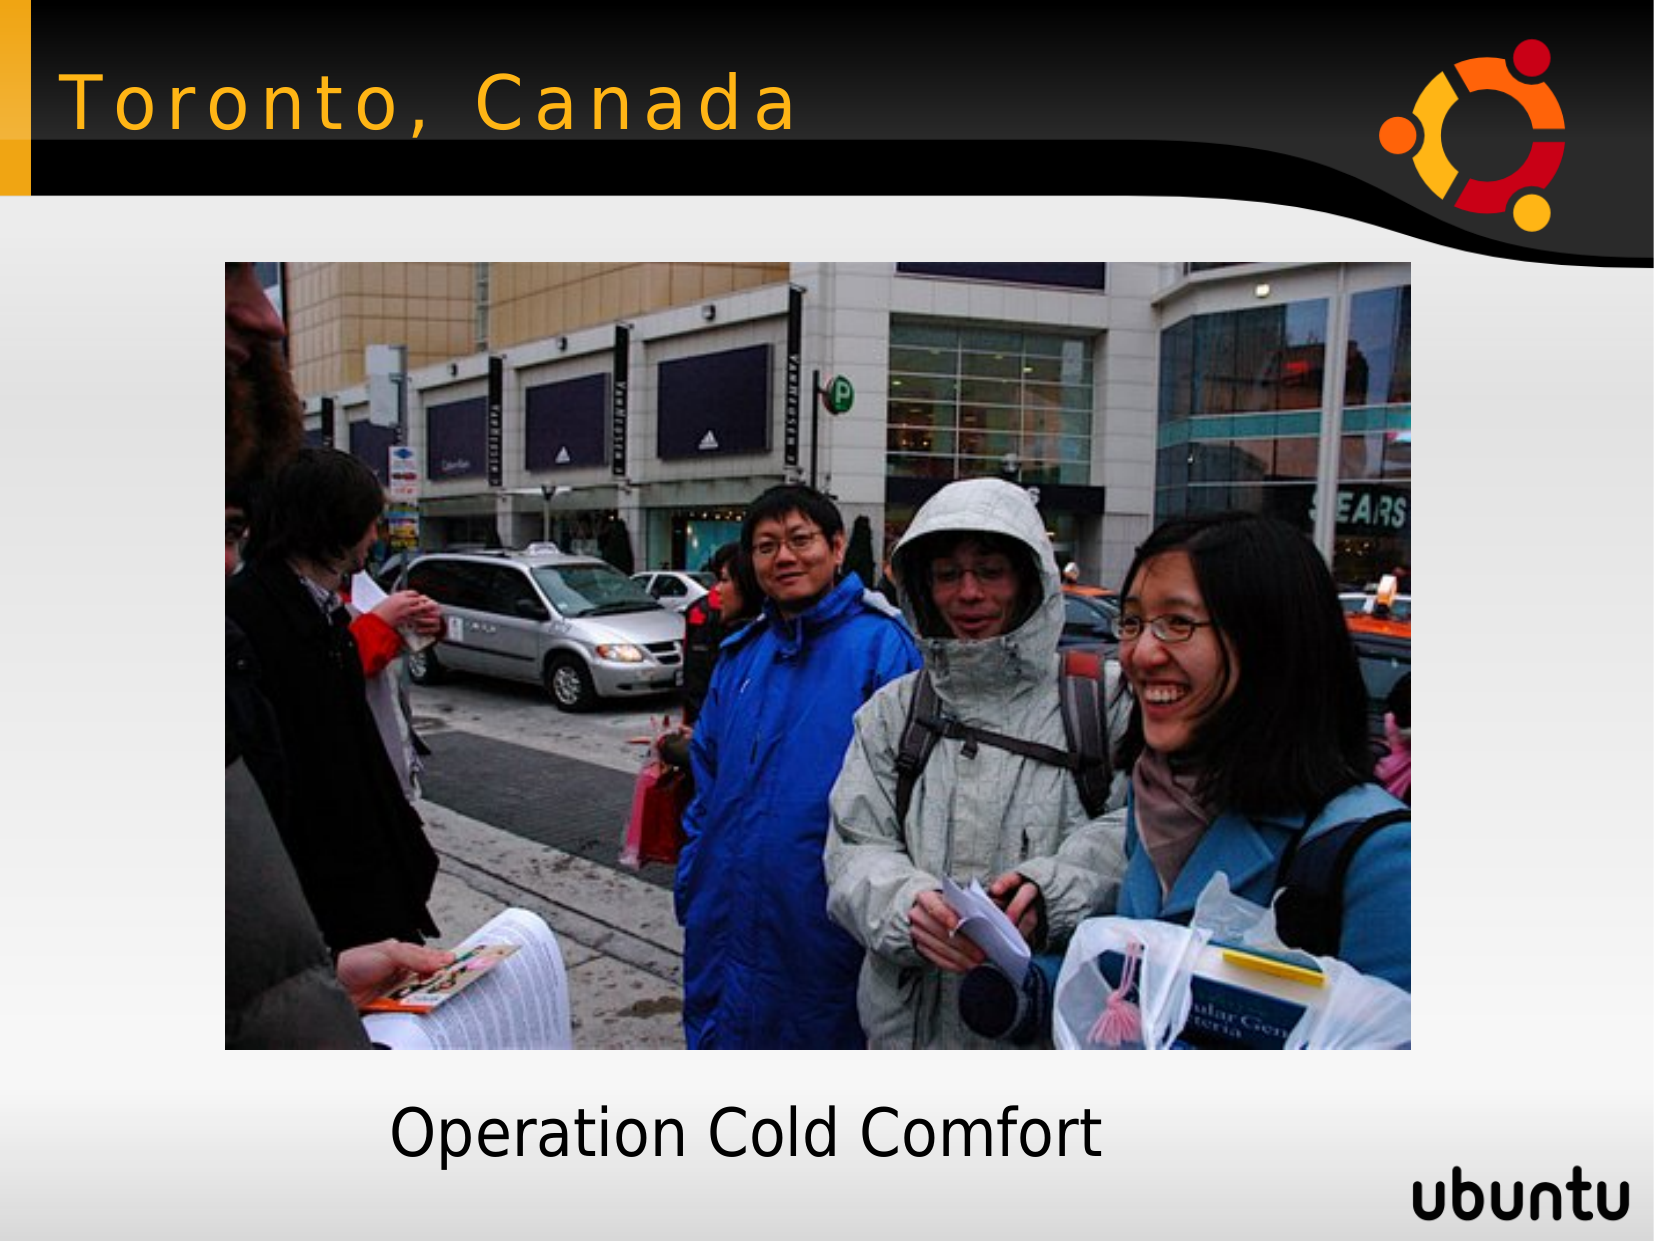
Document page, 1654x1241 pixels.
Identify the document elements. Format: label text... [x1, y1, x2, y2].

title Toronto, Canada [59, 36, 1270, 171]
text_box Operation Cold Comfort [375, 1087, 1119, 1181]
picture [0, 0, 1654, 1241]
